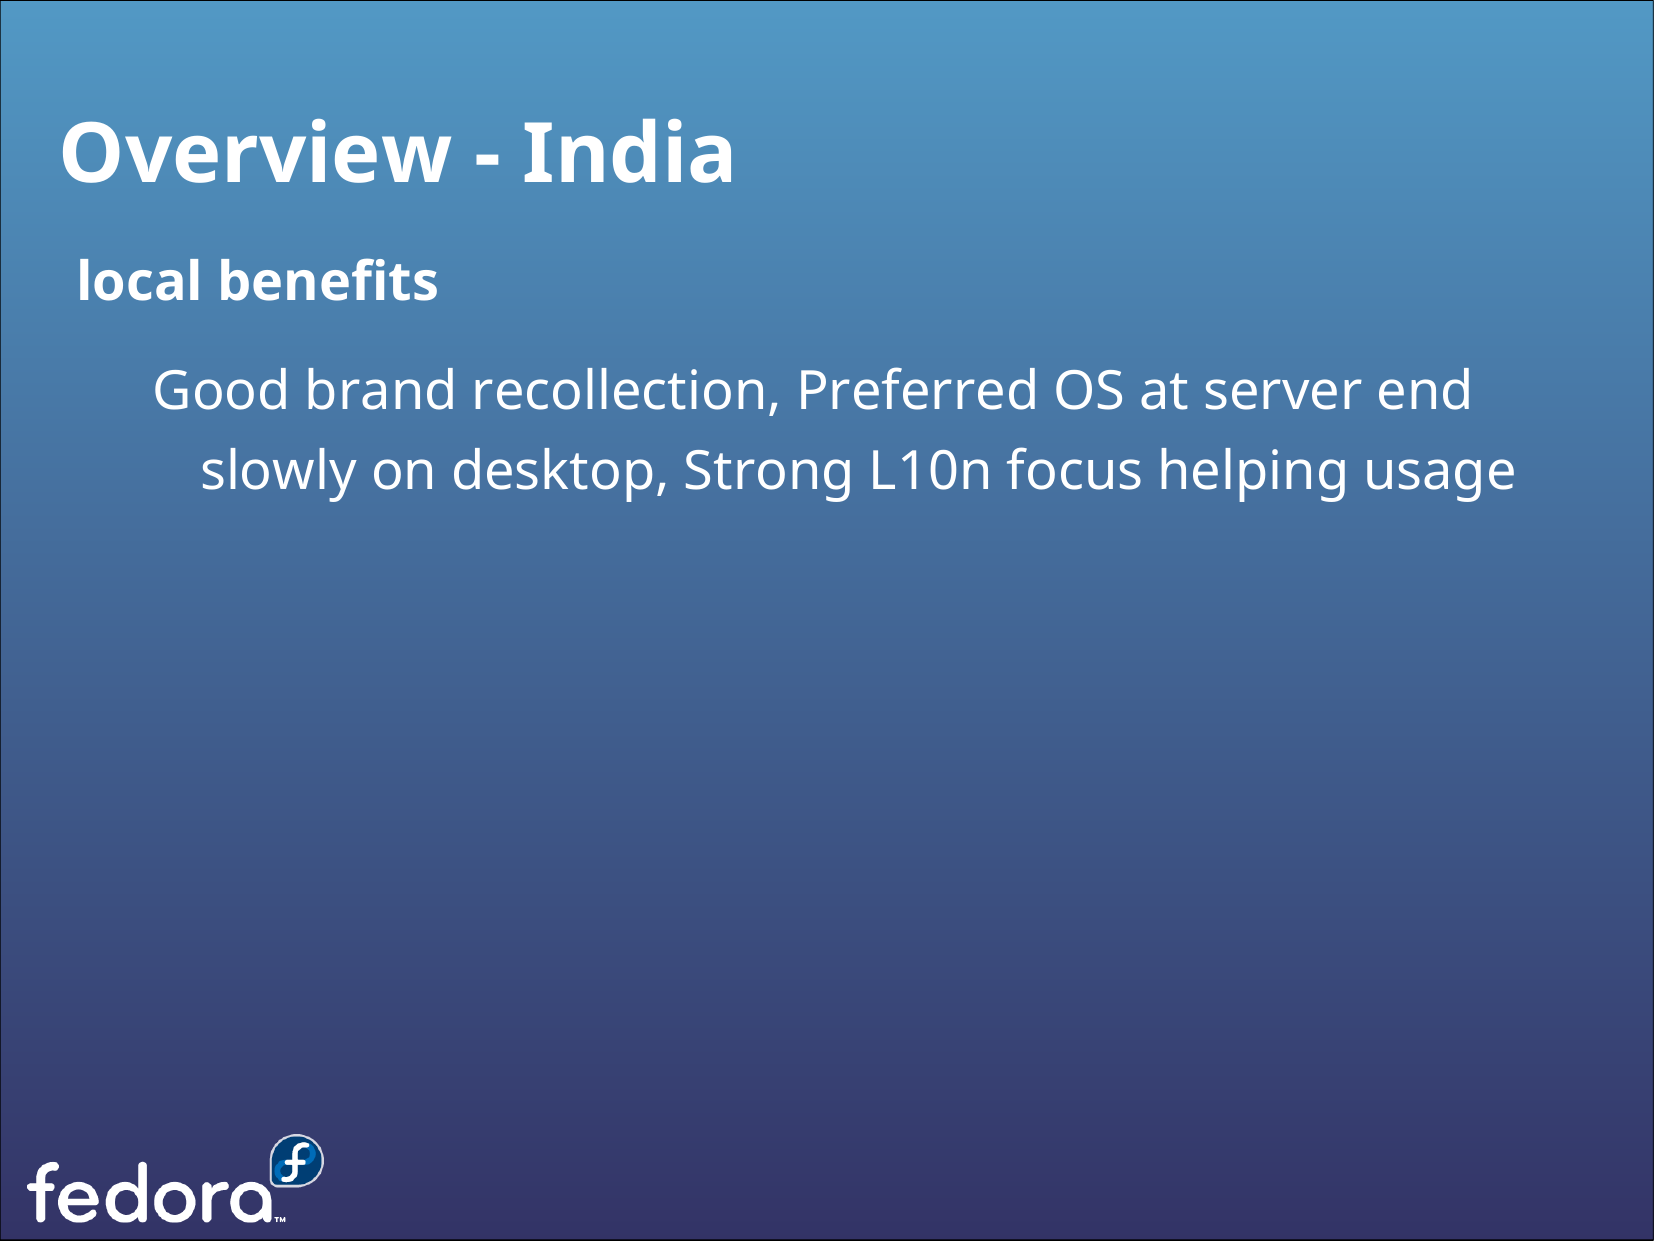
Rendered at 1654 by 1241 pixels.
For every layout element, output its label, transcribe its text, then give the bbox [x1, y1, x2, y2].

title Overview - India [59, 95, 1624, 200]
picture [26, 1133, 325, 1223]
list local benefits Good brand recollection, Preferred OS at server end slowly on desktop, Strong L10n focus helping usage [59, 236, 1624, 1063]
